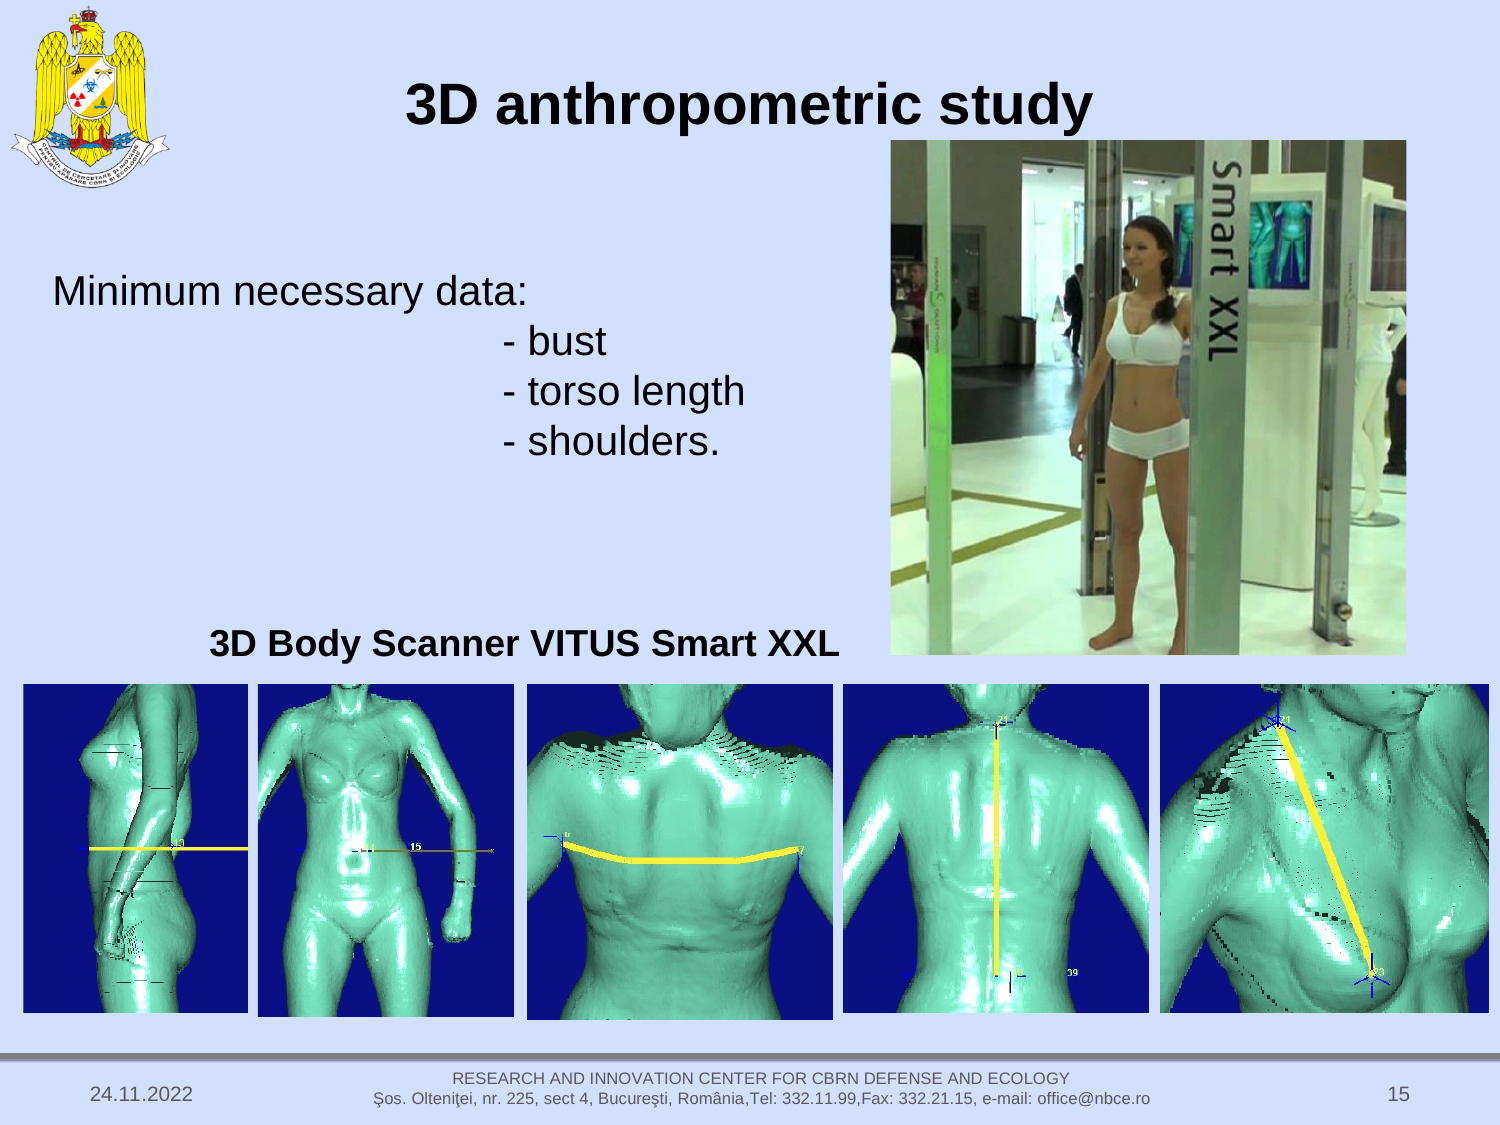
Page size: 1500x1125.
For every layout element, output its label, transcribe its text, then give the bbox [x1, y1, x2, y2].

text_box RESEARCH AND INNOVATION CENTER FOR CBRN DEFENSE AND ECOLOGY Şos. Olteniţei, nr. 225, sect 4, Bucureşti, România,Tel: 332.11.99,Fax: 332.21.15, e-mail: office@nbce.ro [289, 1057, 1235, 1118]
text_box <number> [1246, 1062, 1426, 1123]
text_box 24.11.2022 [75, 1062, 266, 1123]
title 3D anthropometric study [183, 7, 1317, 195]
picture [0, 1063, 1500, 1125]
text_box 3D Body Scanner VITUS Smart XXL [194, 611, 910, 673]
picture [0, 0, 1500, 1053]
text_box Minimum necessary data: - bust - torso length - shoulders. [37, 256, 844, 472]
